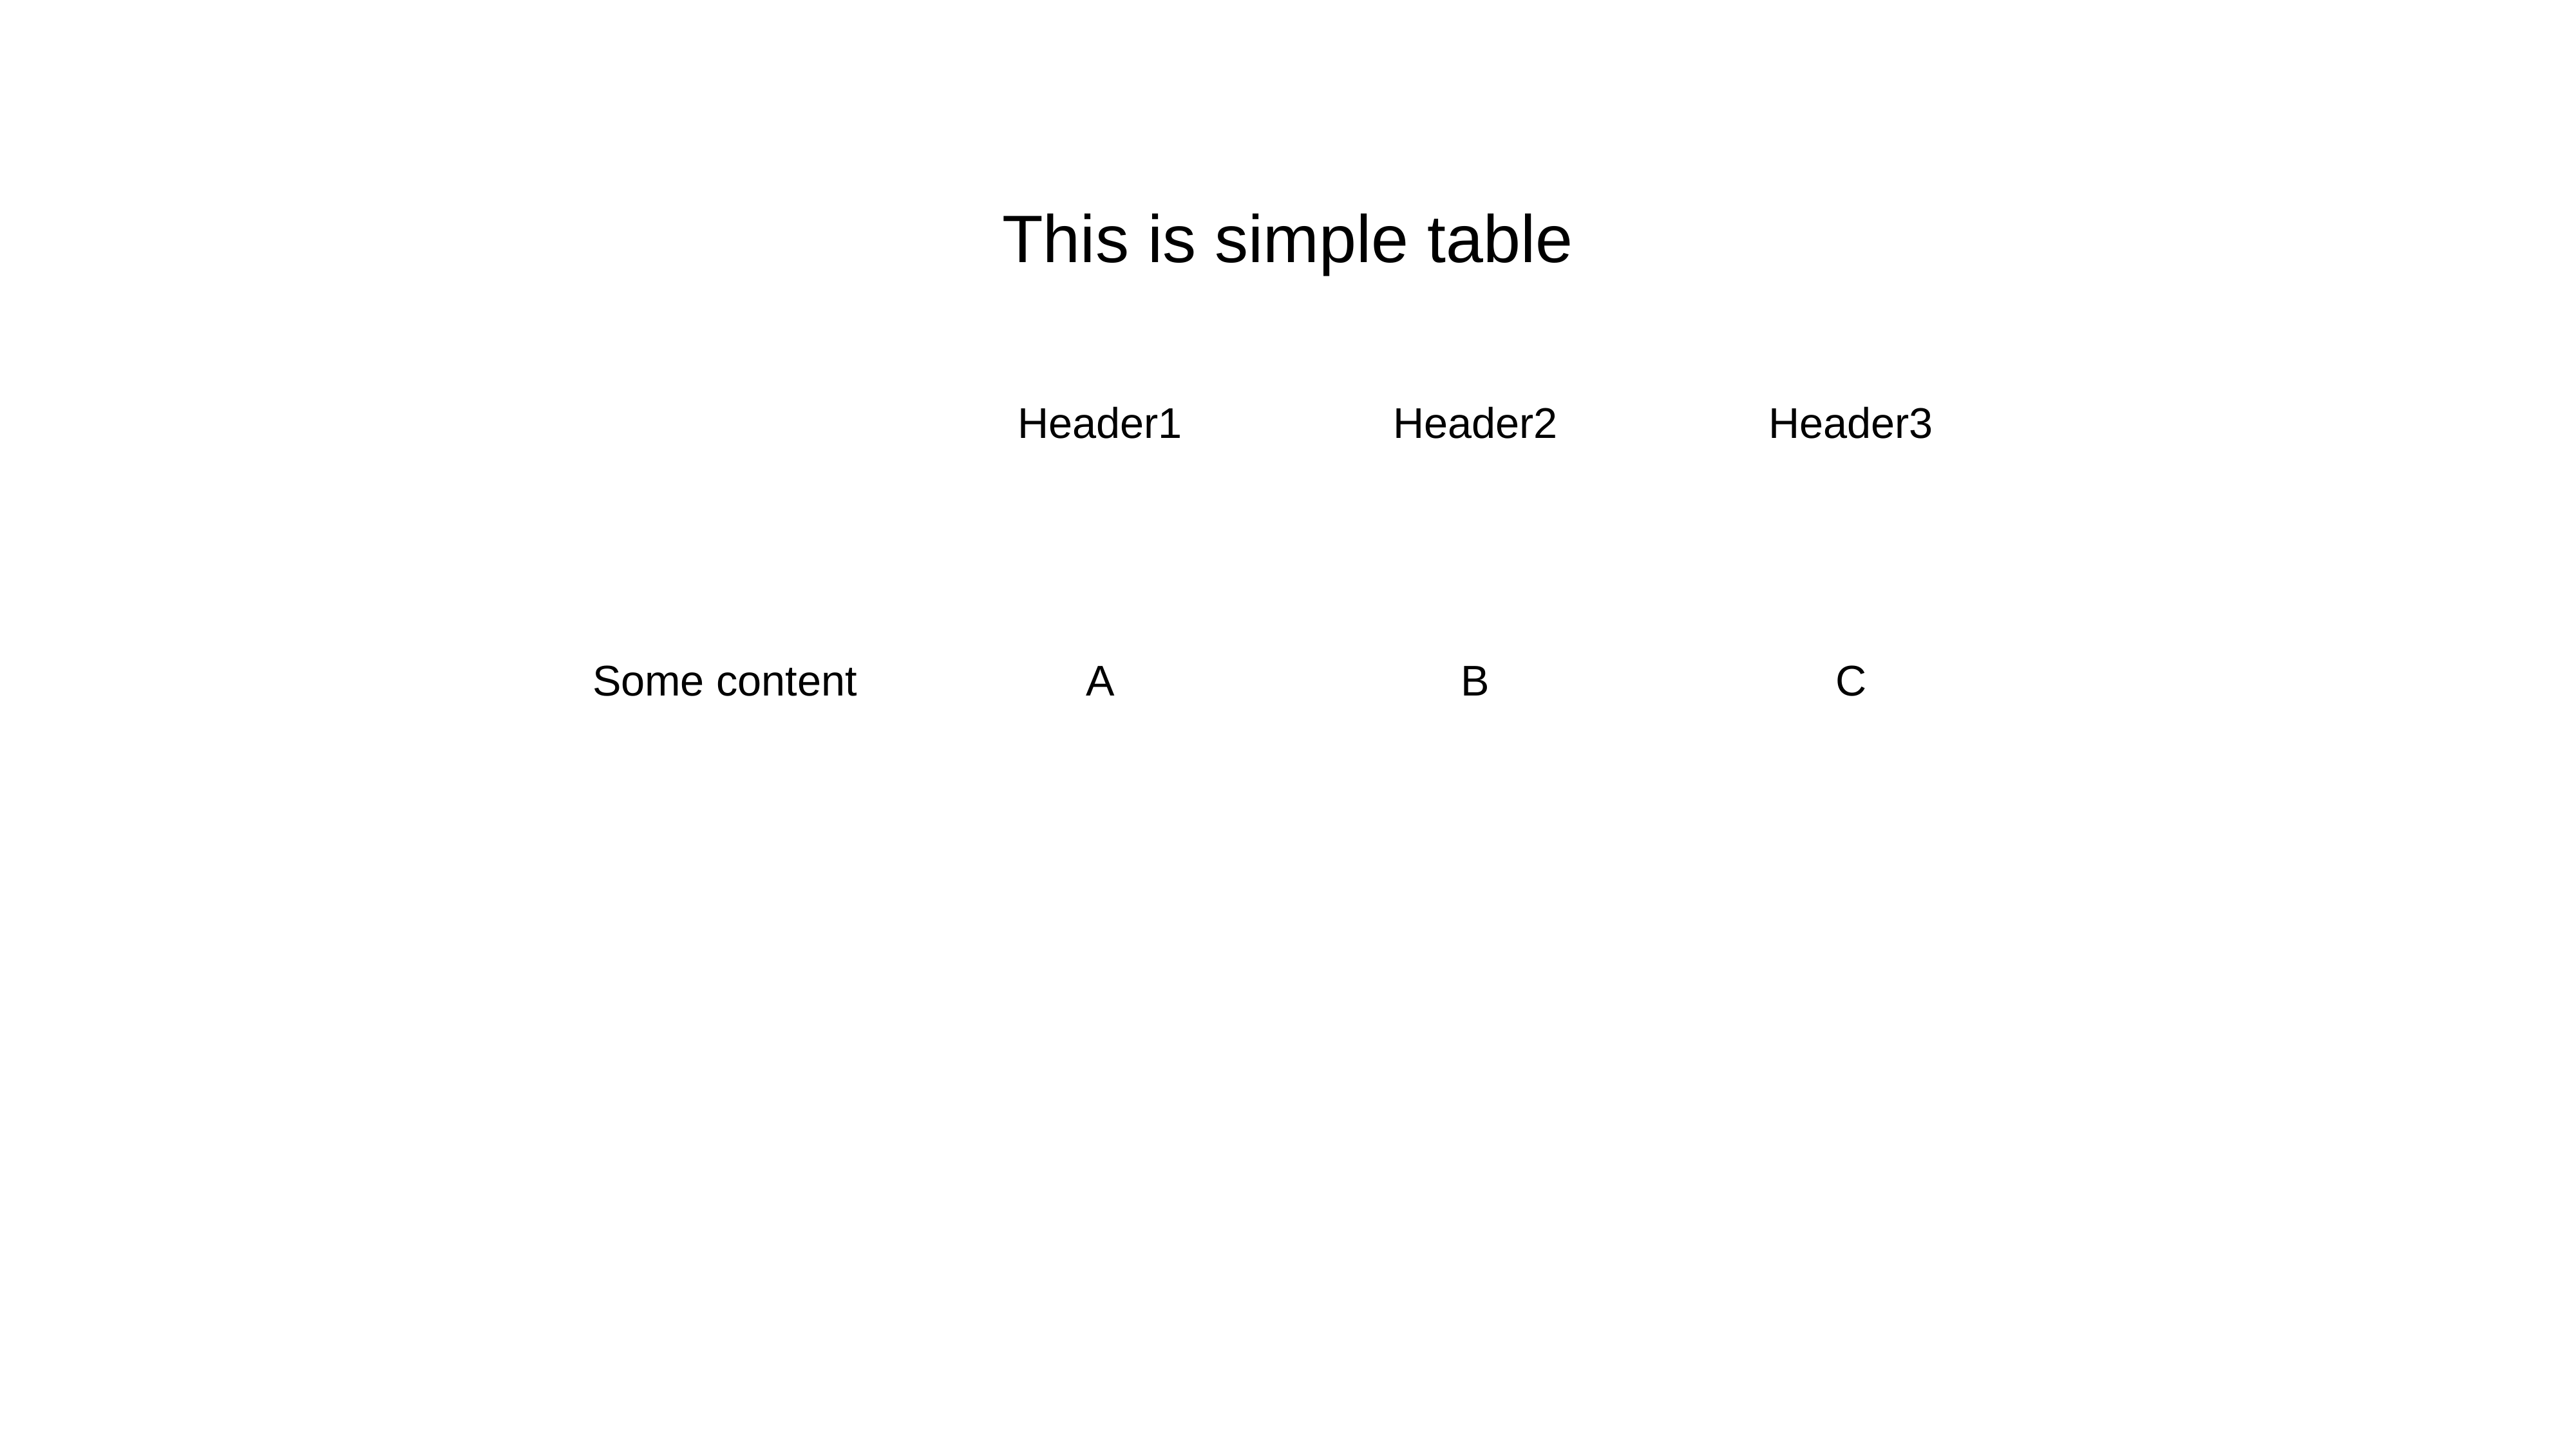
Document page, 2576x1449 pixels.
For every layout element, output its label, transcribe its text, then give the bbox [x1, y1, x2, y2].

text_box This is simple table [990, 186, 1586, 299]
table_header Header3 [1663, 393, 2039, 651]
table_cell A [913, 651, 1288, 909]
table_cell Some content [537, 651, 913, 909]
table_cell B [1288, 651, 1663, 909]
table_cell C [1663, 651, 2039, 909]
table_header Header1 [913, 393, 1288, 651]
table_header Header2 [1288, 393, 1663, 651]
table_header [537, 393, 913, 651]
